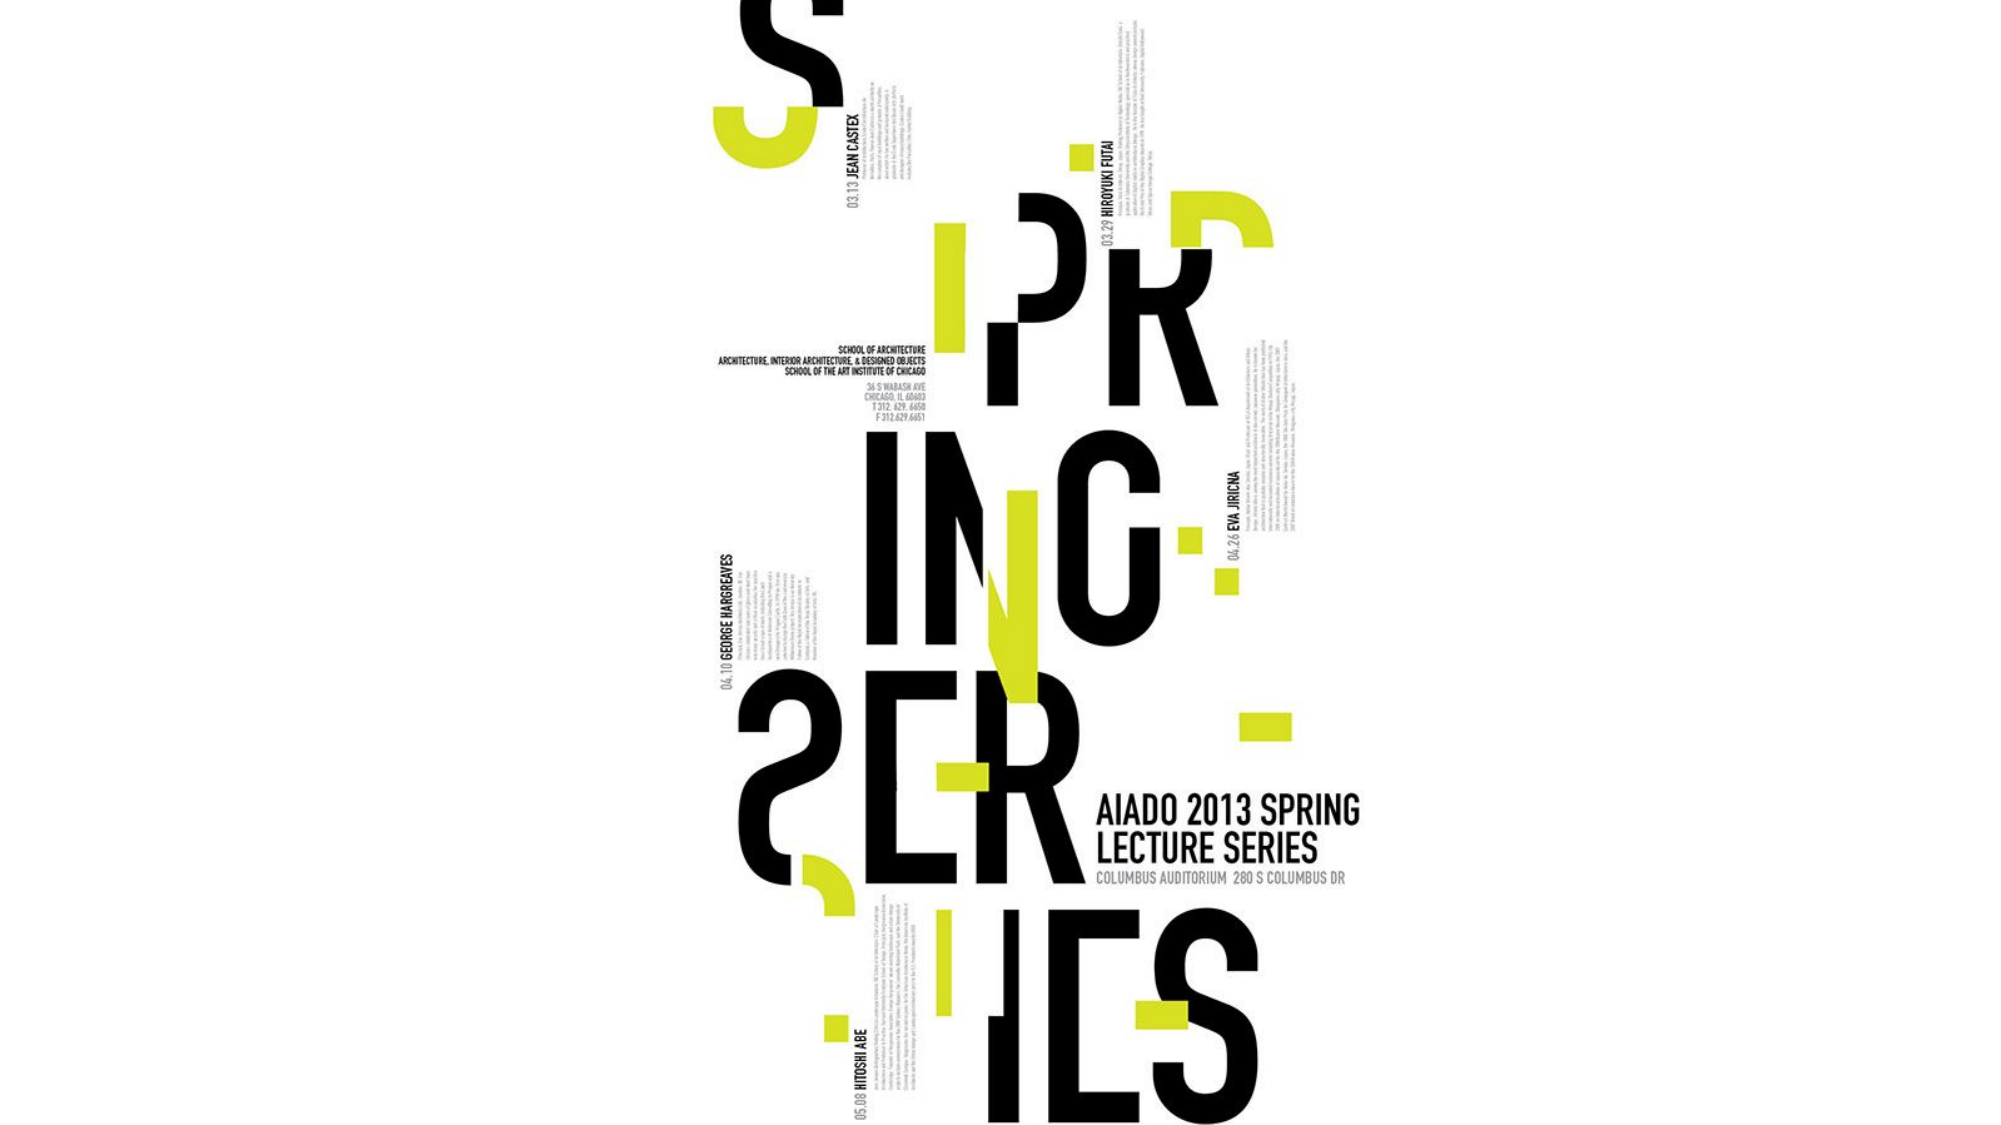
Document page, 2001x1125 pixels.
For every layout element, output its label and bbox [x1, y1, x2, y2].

picture [624, 0, 1375, 1125]
